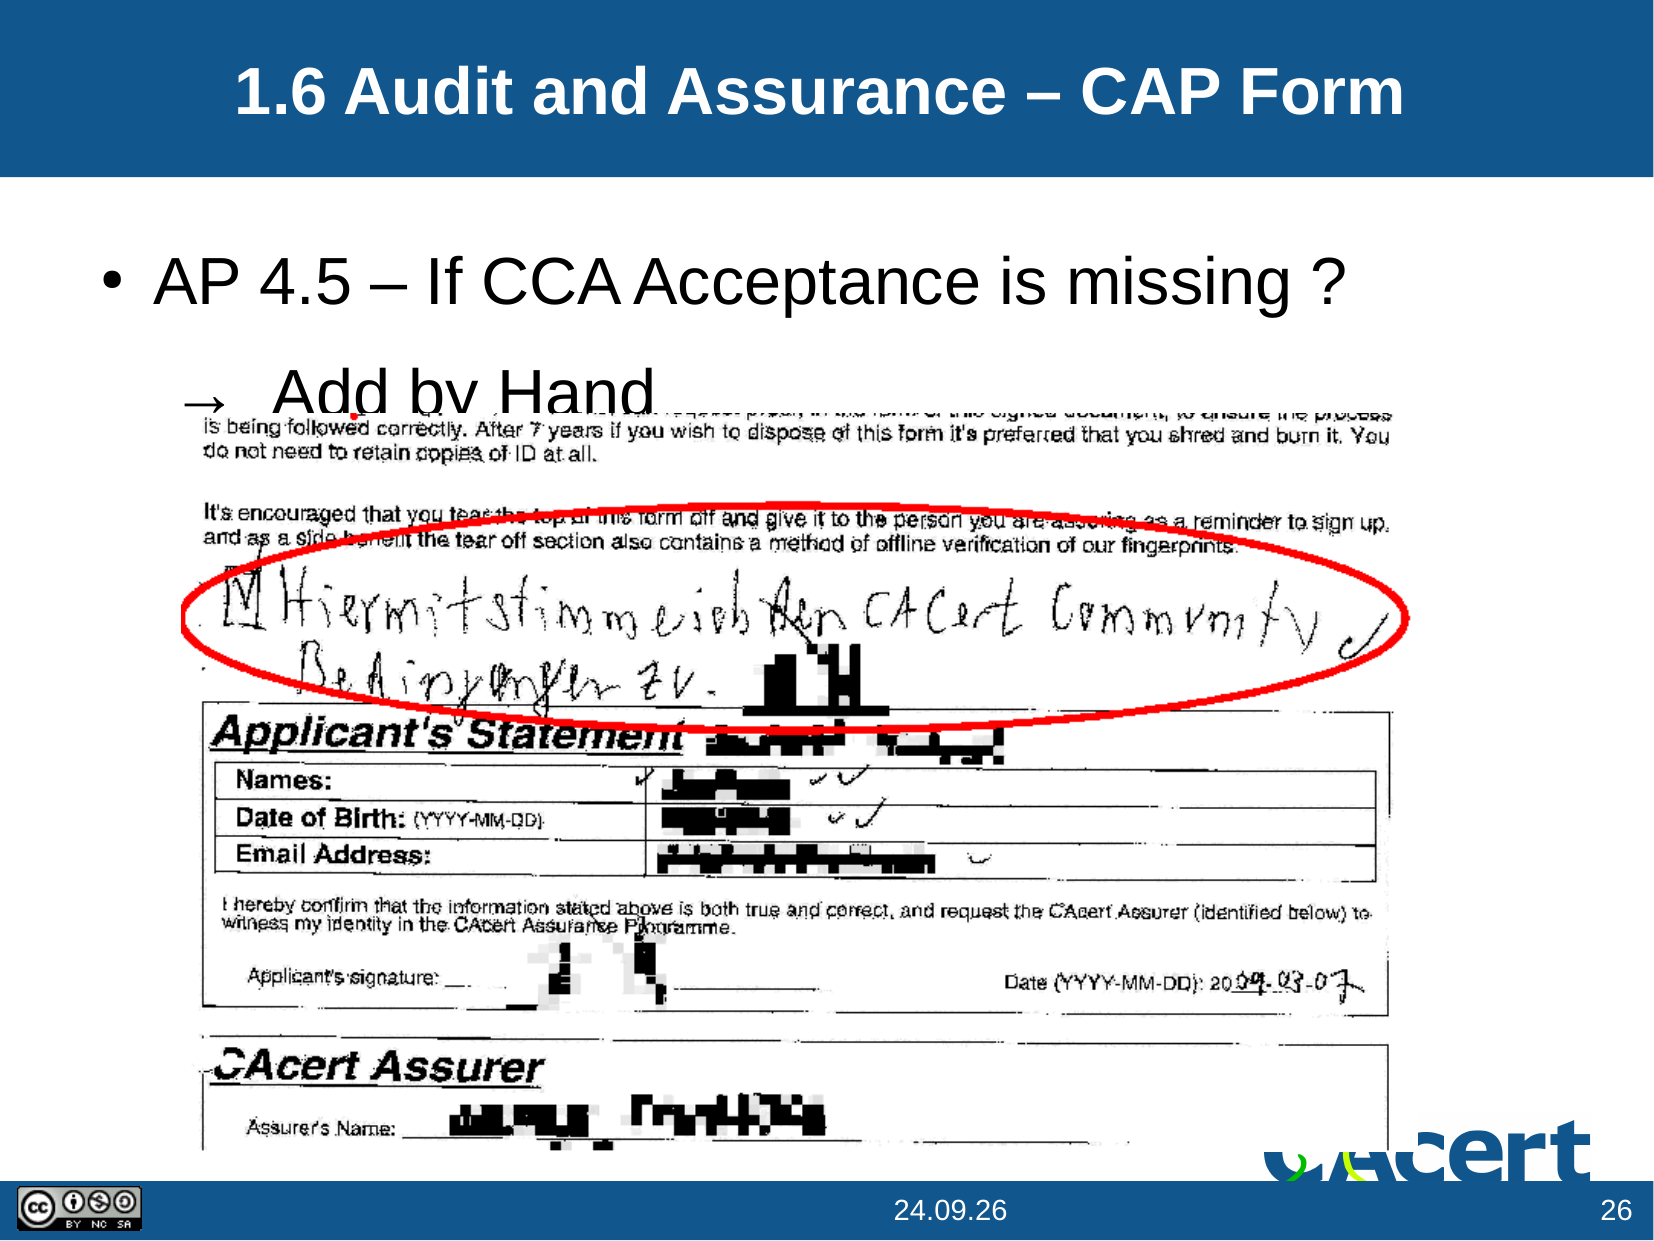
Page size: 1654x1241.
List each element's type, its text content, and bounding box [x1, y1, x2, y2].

title 1.6 Audit and Assurance – CAP Form [76, 17, 1565, 166]
list AP 4.5 – If CCA Acceptance is missing ? → Add by Hand [82, 206, 1625, 1065]
picture [17, 1186, 142, 1231]
picture [181, 413, 1591, 1181]
